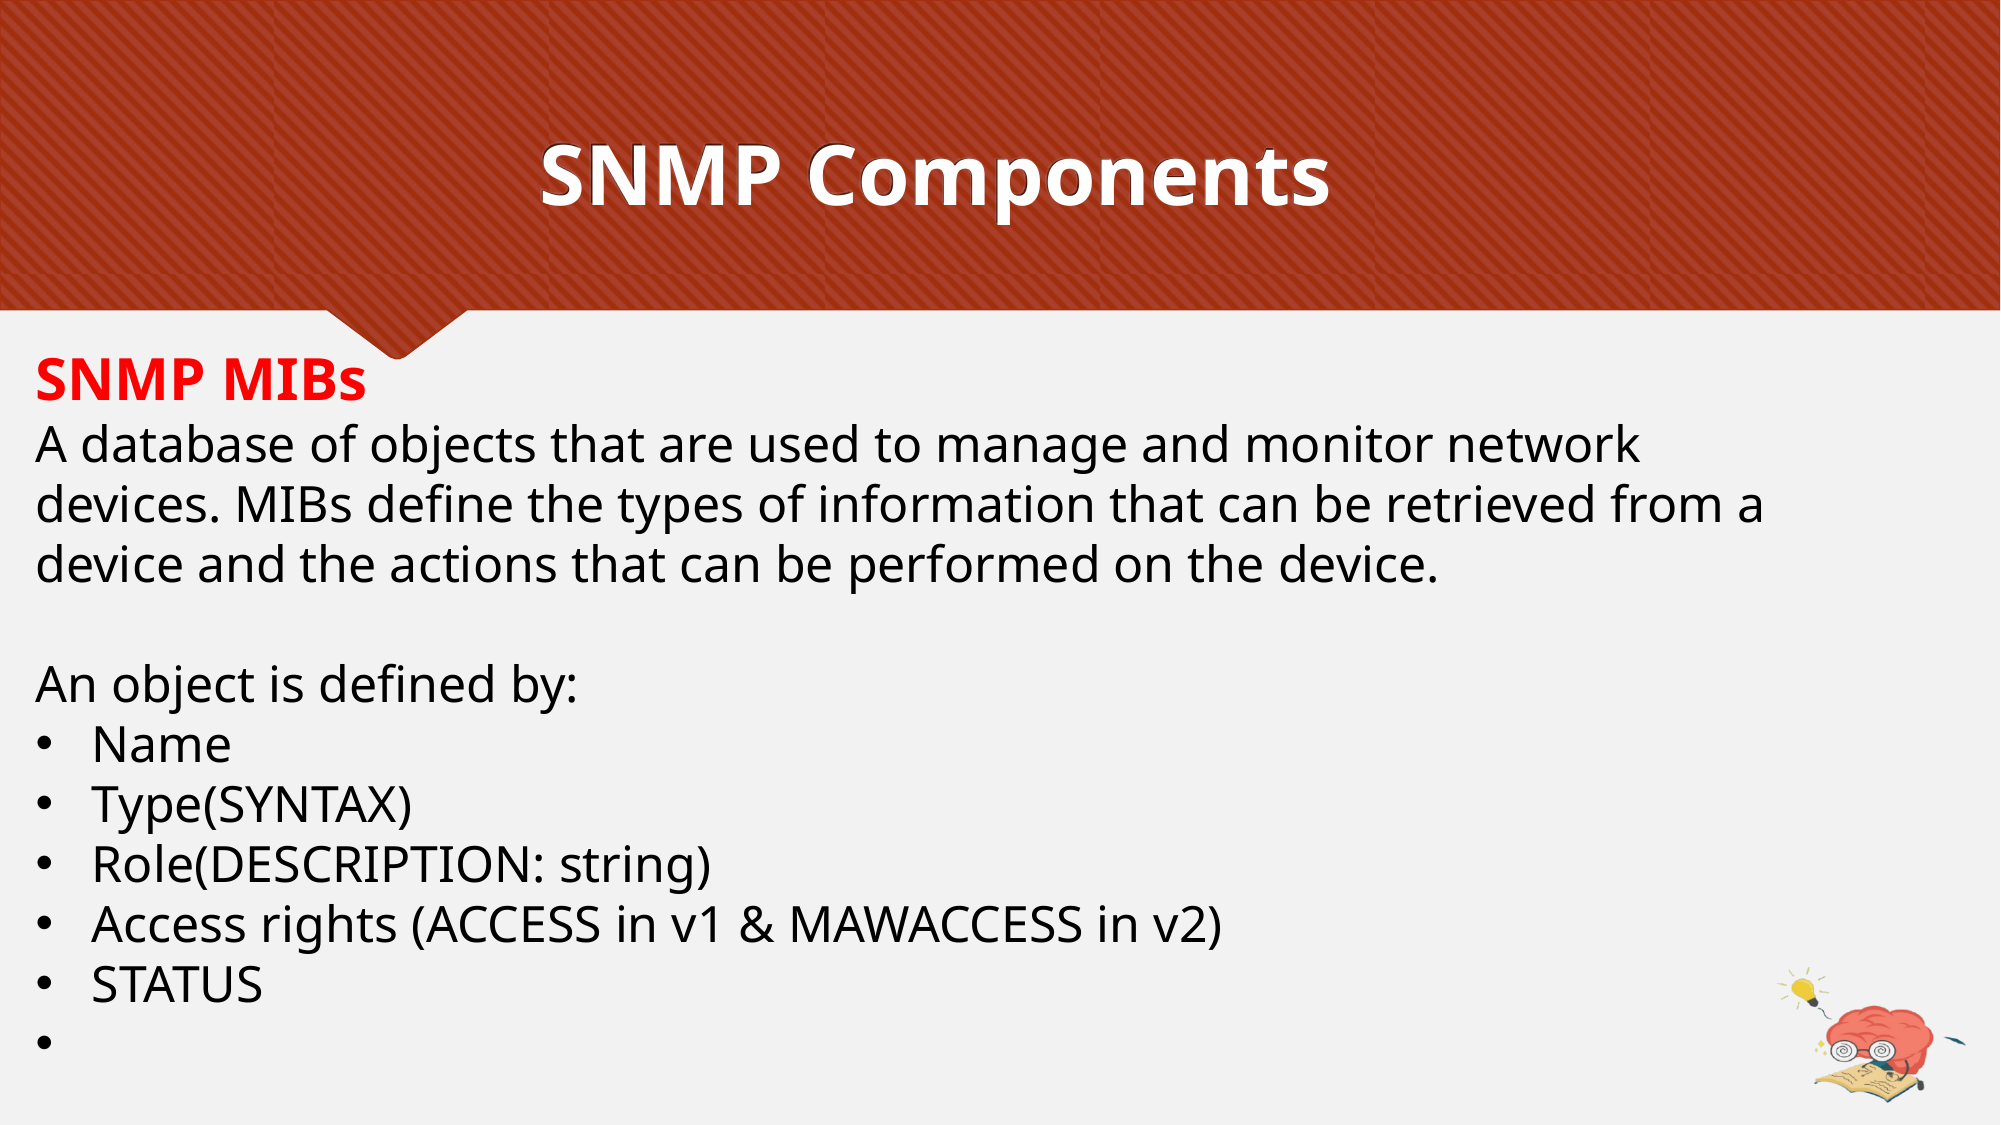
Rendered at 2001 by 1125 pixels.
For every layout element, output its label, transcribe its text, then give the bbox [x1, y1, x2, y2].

title SNMP Components [330, 66, 1563, 230]
picture [1734, 952, 2000, 1119]
text_box SNMP MIBs A database of objects that are used to manage and monitor network devices. MIBs define the types of information that can be retrieved from a device and the actions that can be performed on the device. An object is defined by: Name Type(SYNTAX) Role(DESCRIPTION: string) Access rights (ACCESS in v1 & MAWACCESS in v2) STATUS [20, 334, 1824, 1125]
